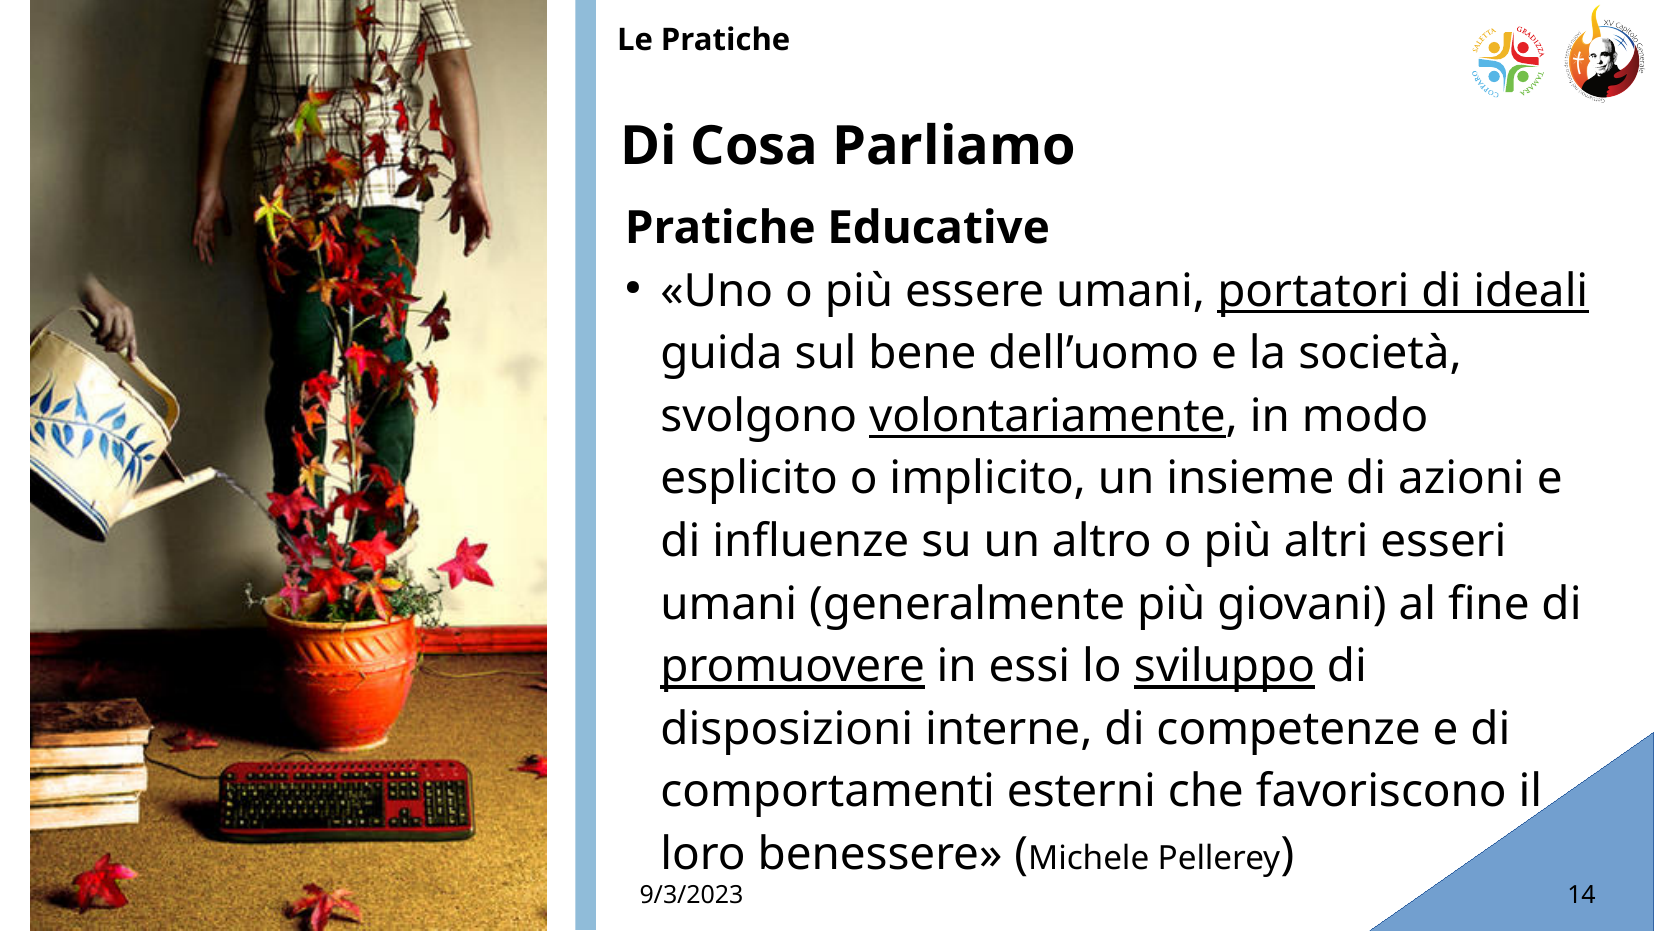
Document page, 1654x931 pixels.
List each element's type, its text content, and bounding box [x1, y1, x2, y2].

title Di Cosa Parliamo [620, 106, 1617, 178]
text_box Le Pratiche [602, 9, 1335, 63]
picture [1563, 4, 1646, 103]
subtitle Pratiche Educative «Uno o più essere umani, portatori di ideali guida sul bene dell’uomo e la società, svolgono volontariamente, in modo esplicito o implicito, un insieme di azioni e di influenze su un altro o più altri esseri umani (generalmente più giovani) al fine di promuovere in essi lo sviluppo di disposizioni interne, di competenze e di comportamenti esterni che favoriscono il loro benessere» (Michele Pellerey) [624, 194, 1602, 891]
picture [30, 0, 547, 931]
